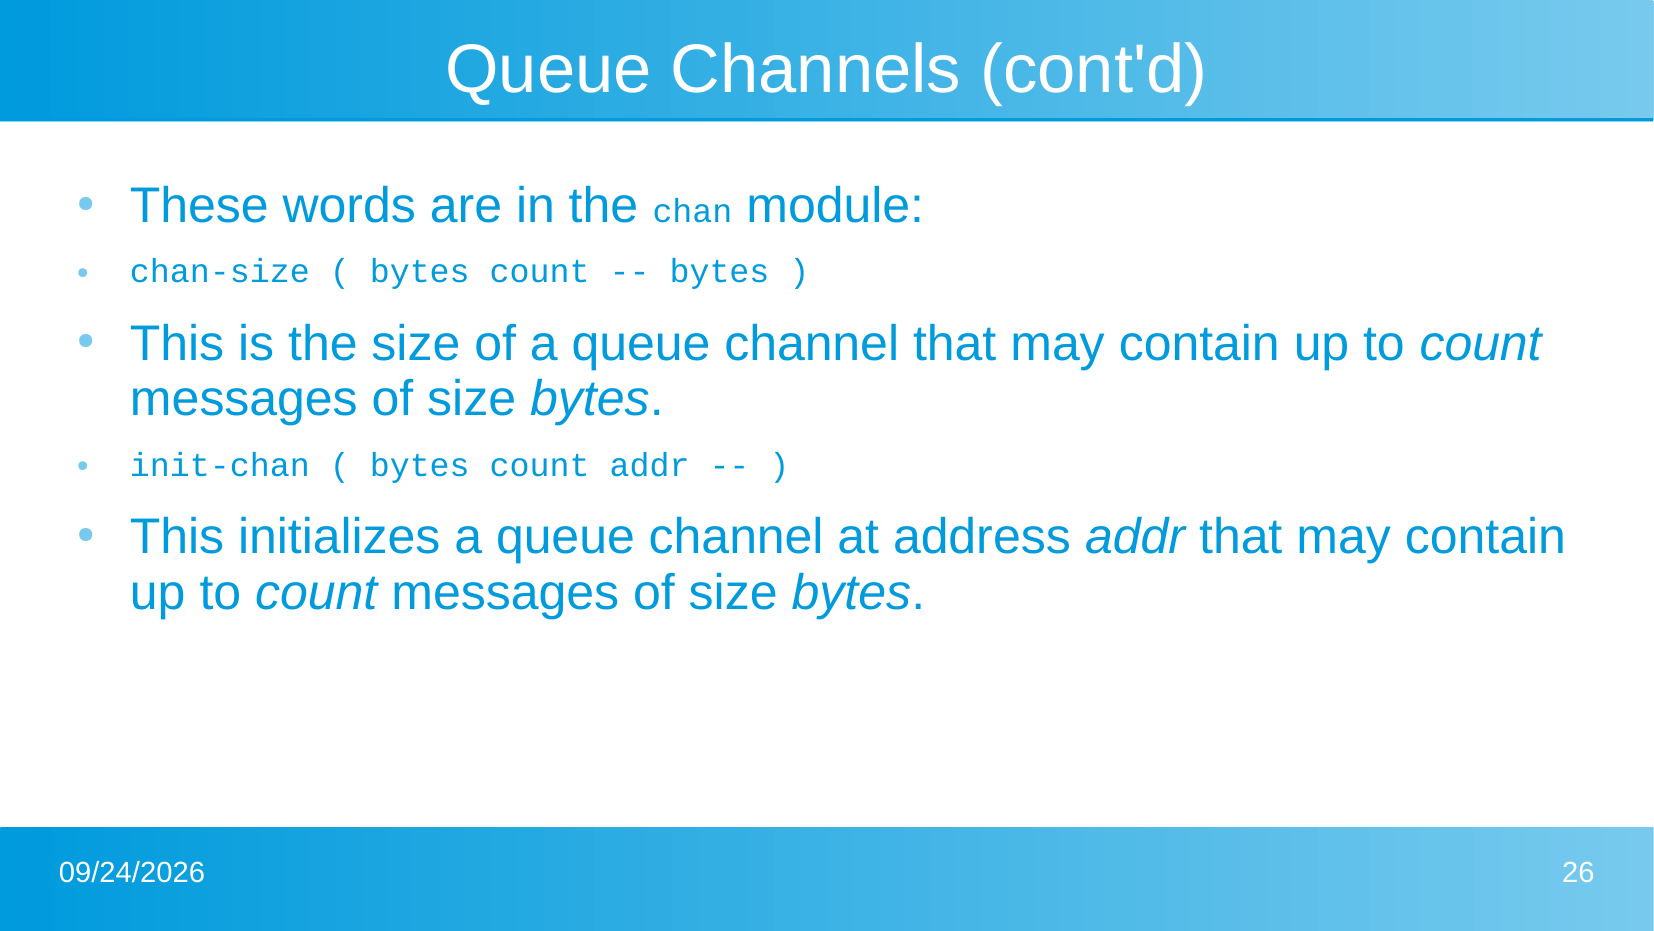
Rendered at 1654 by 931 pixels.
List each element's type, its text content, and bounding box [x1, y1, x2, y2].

title Queue Channels (cont'd) [59, 29, 1595, 108]
list These words are in the chan module: chan-size ( bytes count -- bytes ) This is the size of a queue channel that may contain up to count messages of size bytes. init-chan ( bytes count addr -- ) This initializes a queue channel at address addr that may contain up to count messages of size bytes. [59, 177, 1595, 768]
